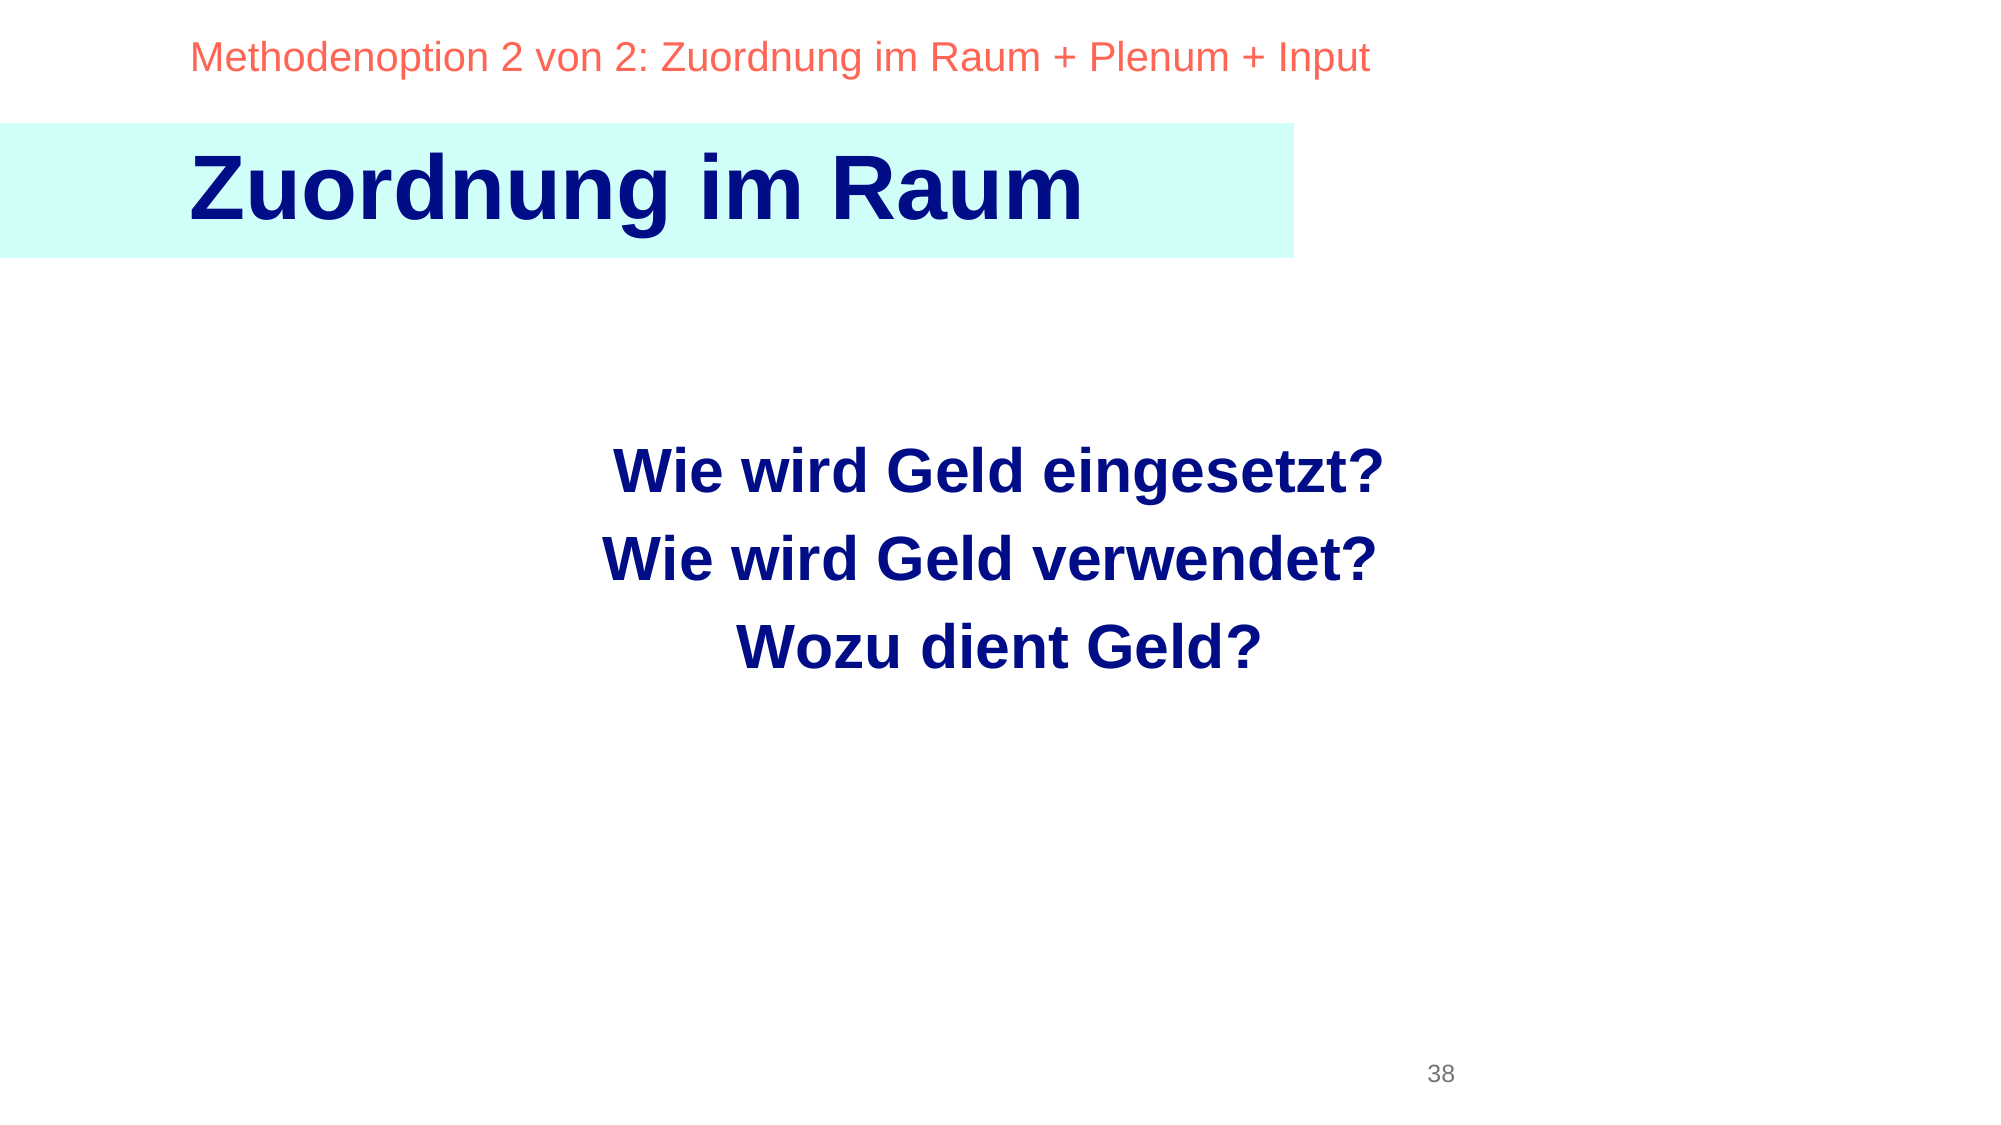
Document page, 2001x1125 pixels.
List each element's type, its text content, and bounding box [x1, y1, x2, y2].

list Methodenoption 2 von 2: Zuordnung im Raum + Plenum + Input [137, 27, 1605, 107]
list Zuordnung im Raum [137, 129, 1294, 258]
list Wie wird Geld eingesetzt? Wie wird Geld verwendet? Wozu dient Geld? [536, 430, 1464, 695]
